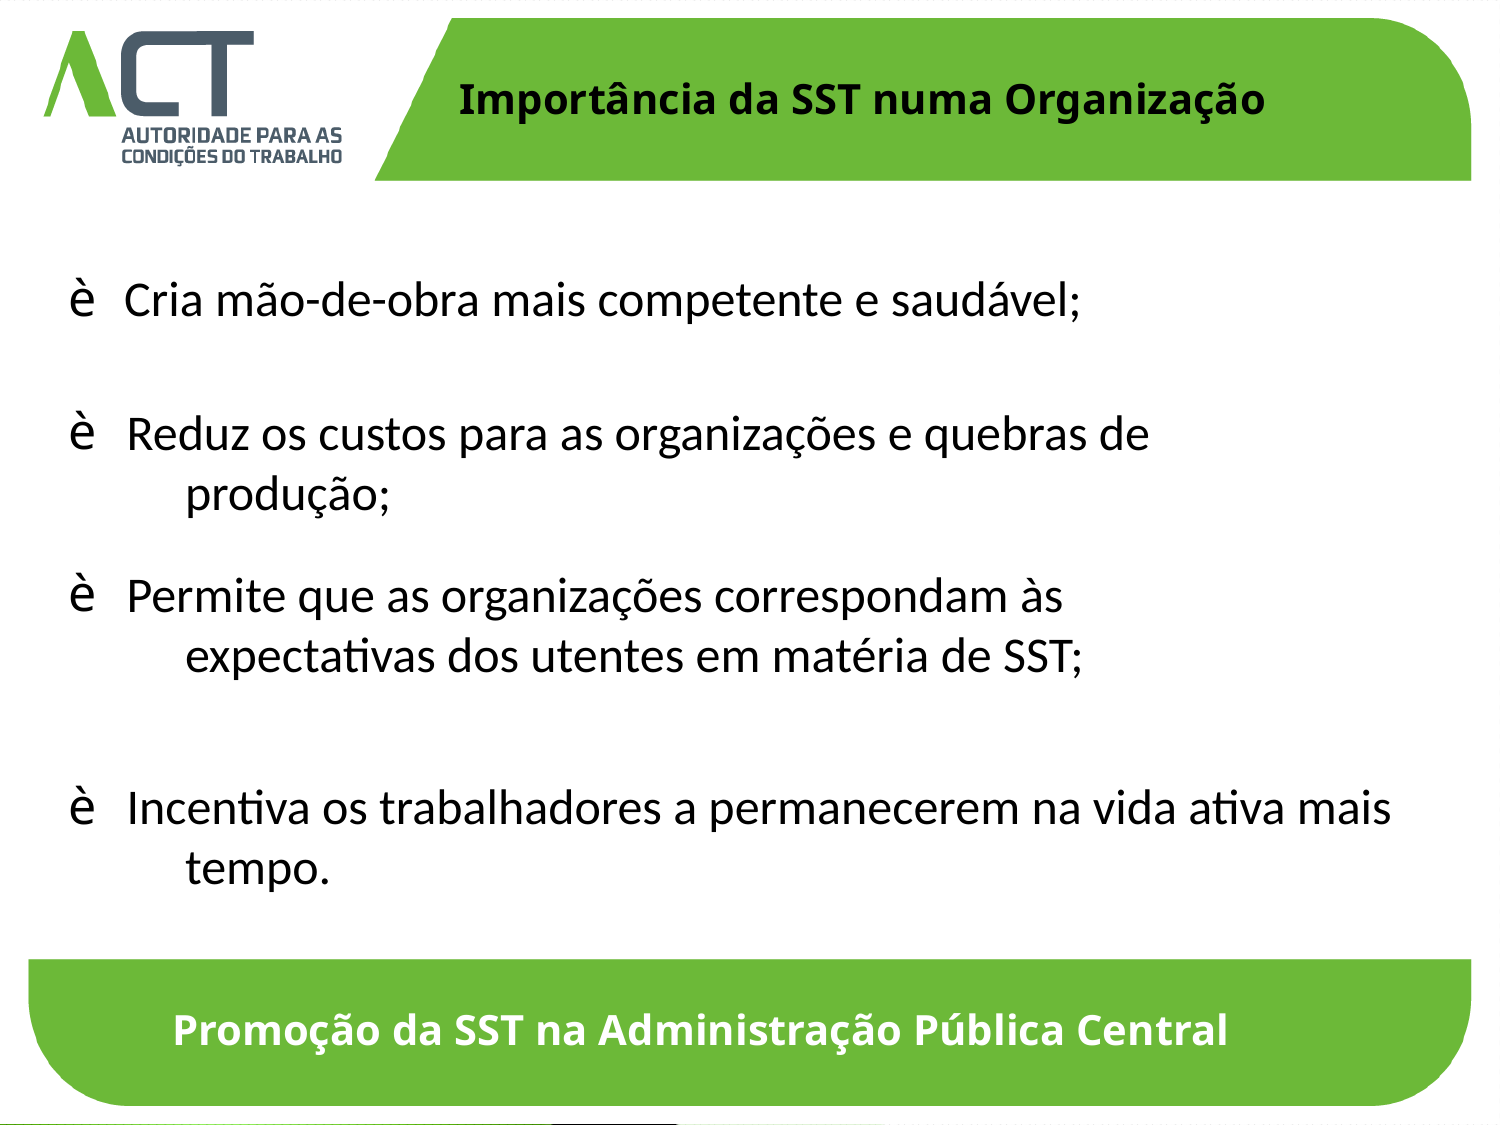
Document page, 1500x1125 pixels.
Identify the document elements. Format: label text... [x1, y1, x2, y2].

text_box Permite que as organizações correspondam às expectativas dos utentes em matéria de SST; [53, 554, 1328, 691]
text_box Importância da SST numa Organização [444, 30, 1372, 173]
text_box Cria mão-de-obra mais competente e saudável; [53, 259, 1388, 335]
text_box Incentiva os trabalhadores a permanecerem na vida ativa mais tempo. [53, 767, 1417, 904]
text_box Reduz os custos para as organizações e quebras de produção; [53, 392, 1240, 529]
text_box Promoção da SST na Administração Pública Central [172, 988, 1361, 1070]
